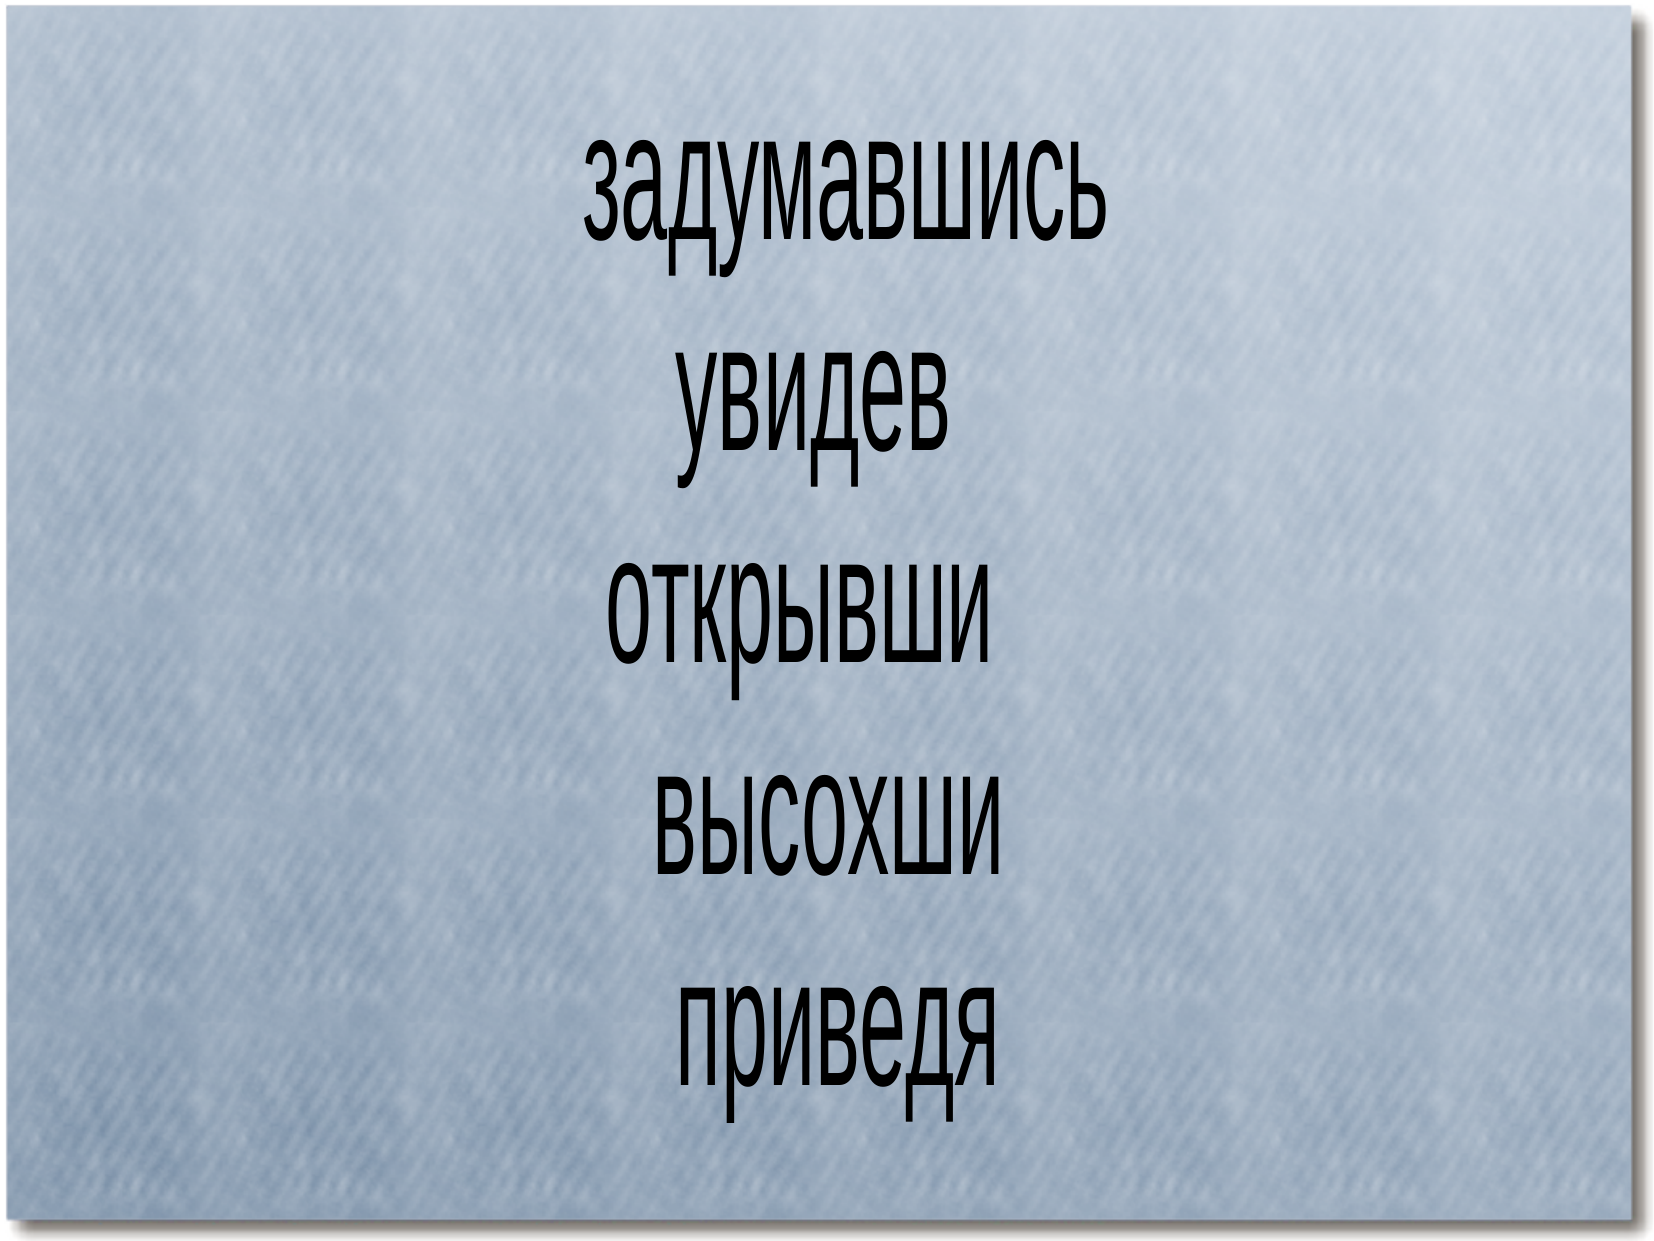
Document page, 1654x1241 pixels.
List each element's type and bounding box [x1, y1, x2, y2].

chart [265, 0, 1447, 1123]
picture [0, 0, 1654, 1241]
